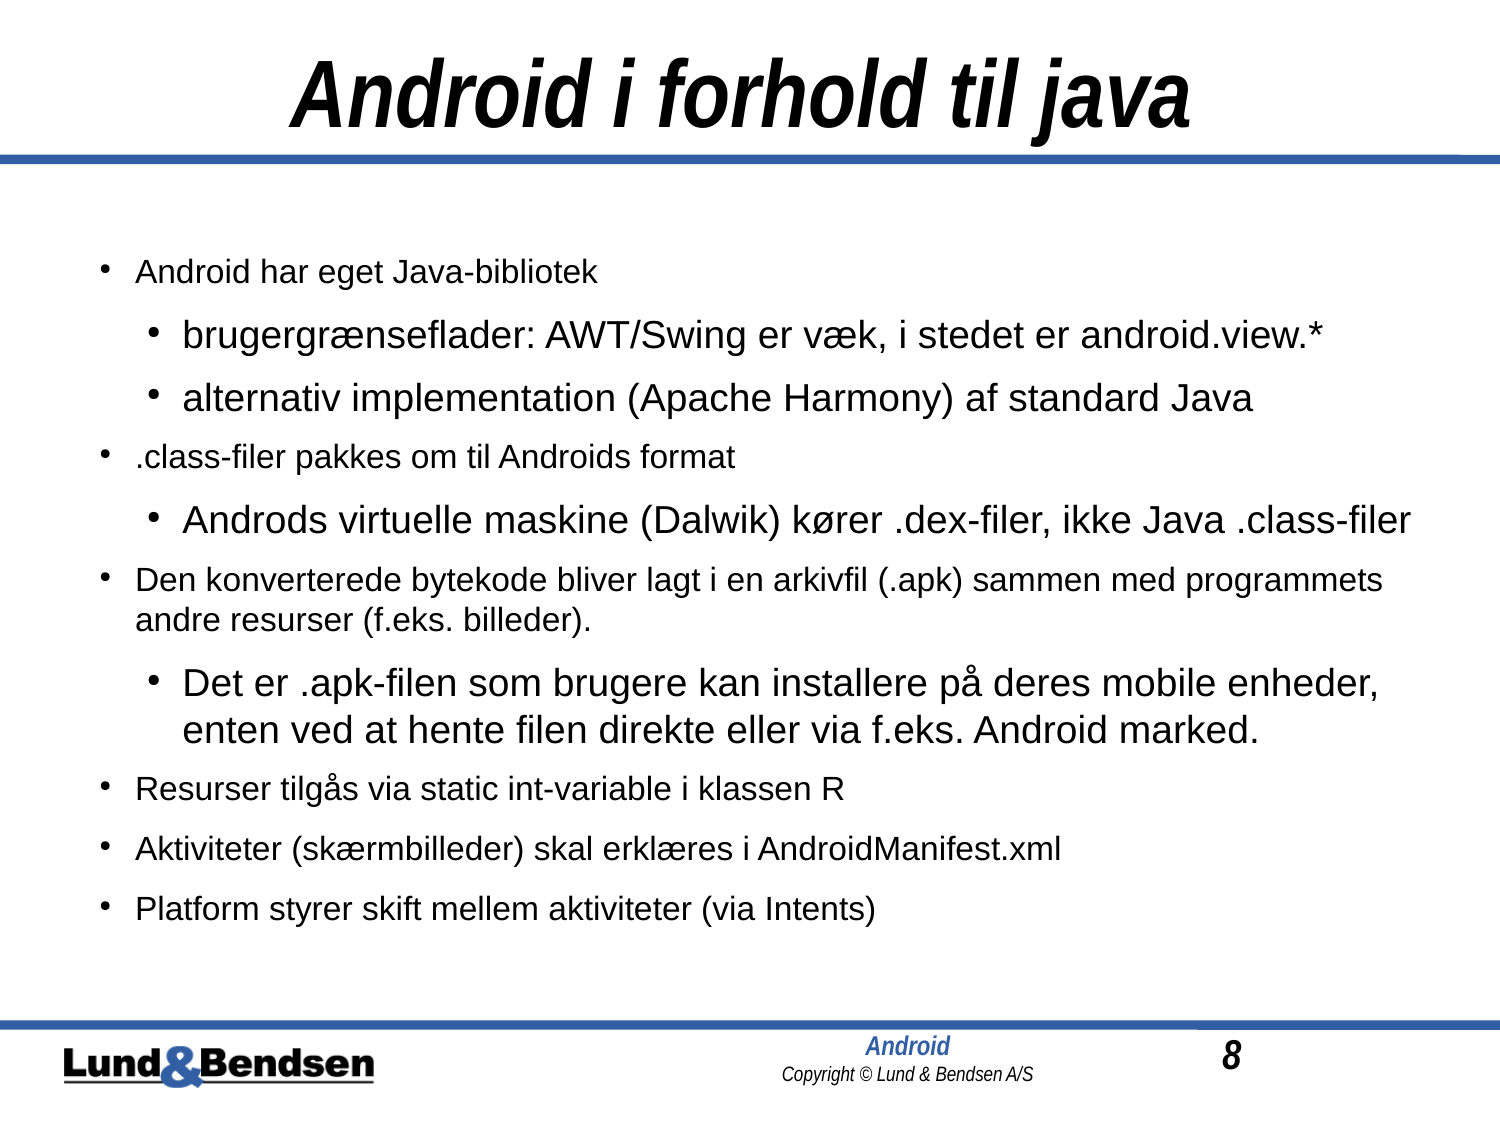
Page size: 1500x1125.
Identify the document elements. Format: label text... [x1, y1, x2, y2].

title Android i forhold til java [47, 23, 1437, 155]
list Android har eget Java-bibliotek brugergrænseflader: AWT/Swing er væk, i stedet er android.view.* alternativ implementation (Apache Harmony) af standard Java .class-filer pakkes om til Androids format Androds virtuelle maskine (Dalwik) kører .dex-filer, ikke Java .class-filer Den konverterede bytekode bliver lagt i en arkivfil (.apk) sammen med programmets andre resurser (f.eks. billeder). Det er .apk-filen som brugere kan installere på deres mobile enheder, enten ved at hente filen direkte eller via f.eks. Android marked. Resurser tilgås via static int-variable i klassen R Aktiviteter (skærmbilleder) skal erklæres i AndroidManifest.xml Platform styrer skift mellem aktiviteter (via Intents) [87, 249, 1426, 975]
picture [61, 1043, 377, 1091]
